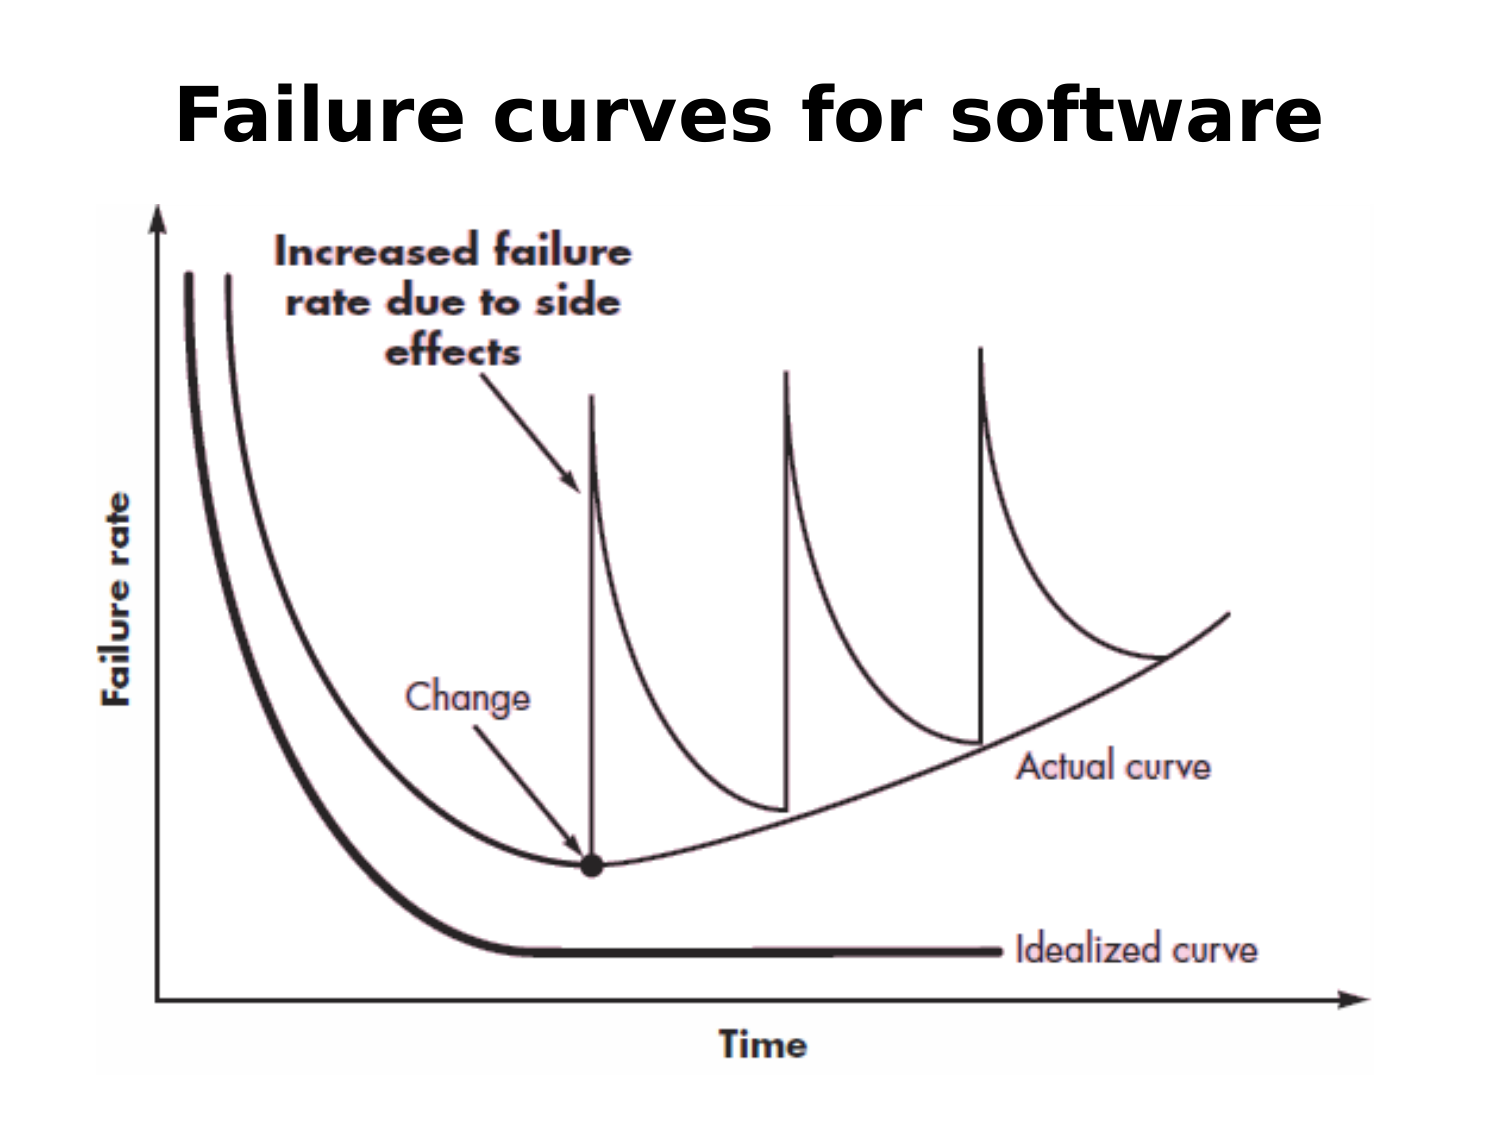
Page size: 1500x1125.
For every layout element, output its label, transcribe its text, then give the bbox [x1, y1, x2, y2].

picture [96, 204, 1374, 1075]
title Failure curves for software [75, 44, 1425, 177]
